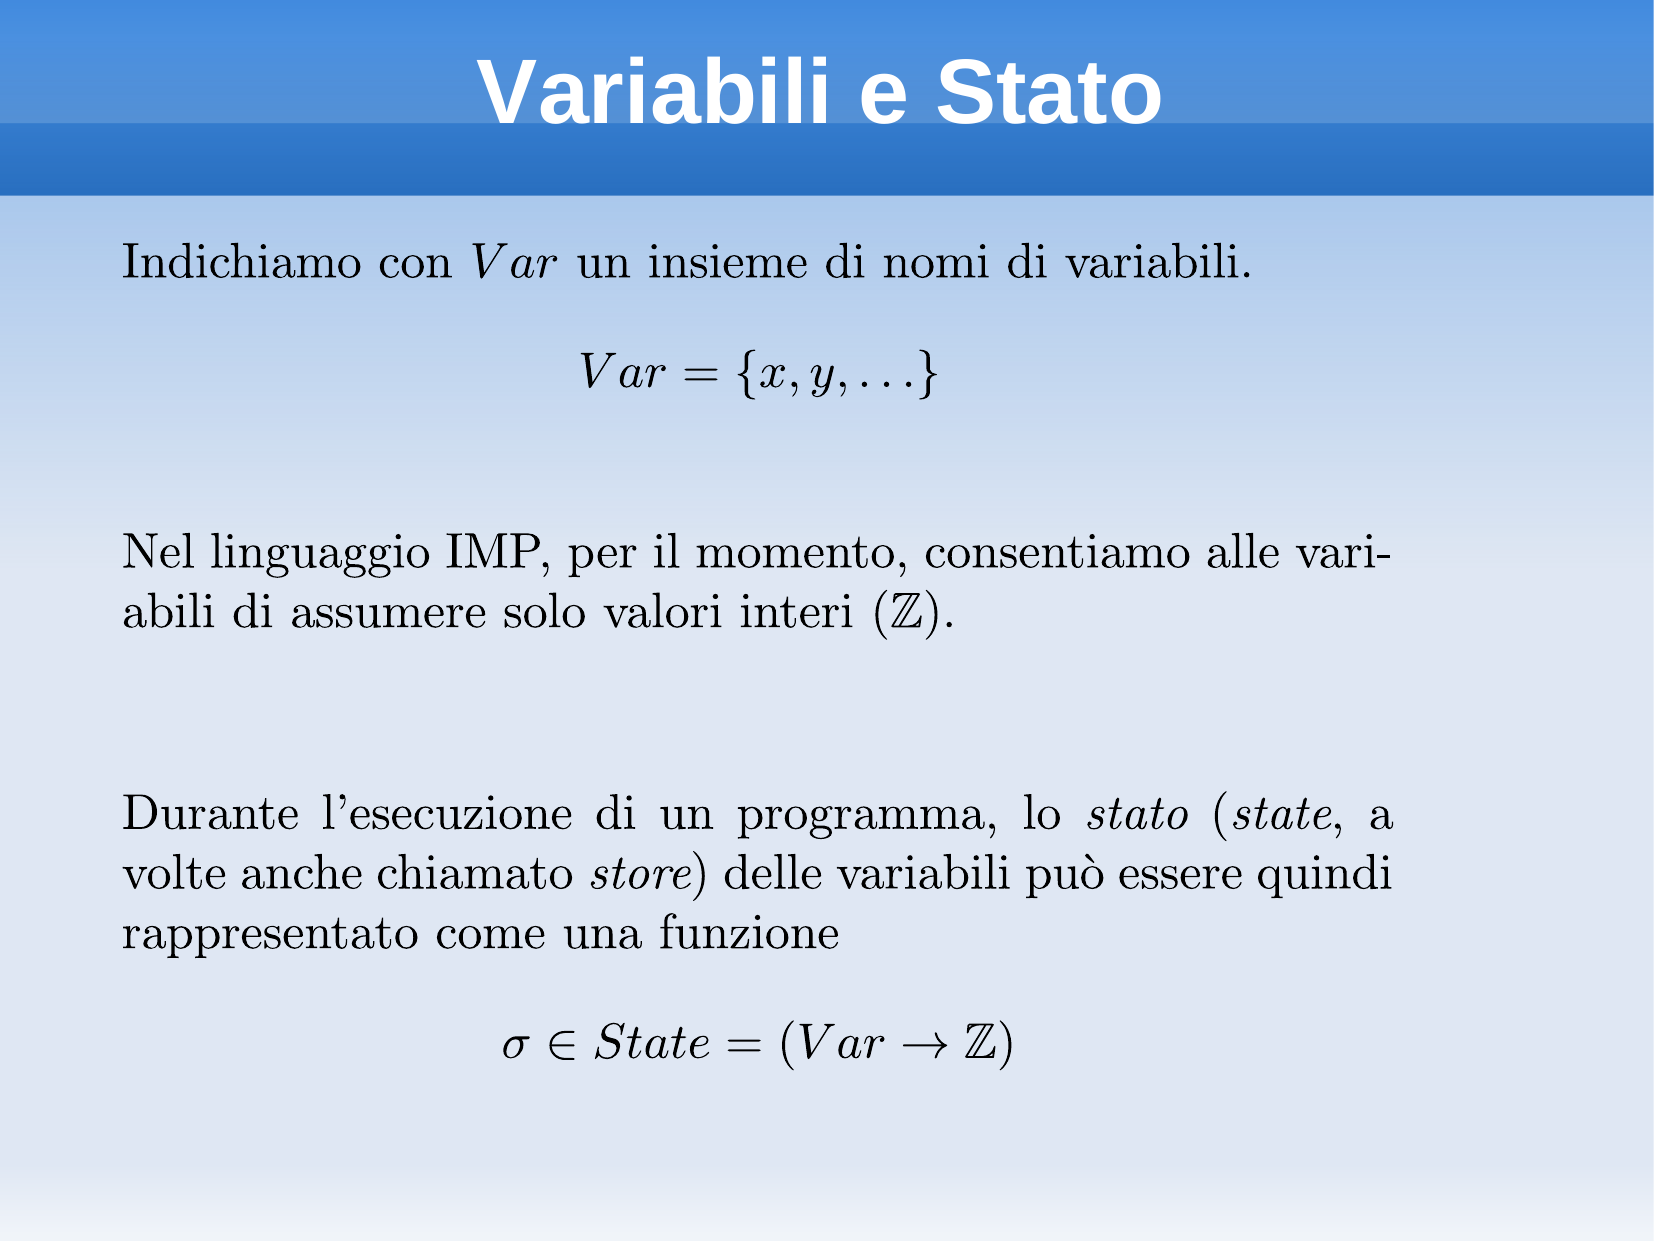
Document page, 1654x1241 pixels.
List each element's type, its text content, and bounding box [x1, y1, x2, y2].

picture [0, 0, 1654, 1241]
title Variabili e Stato [76, 0, 1565, 188]
text_box [121, 242, 1394, 1071]
